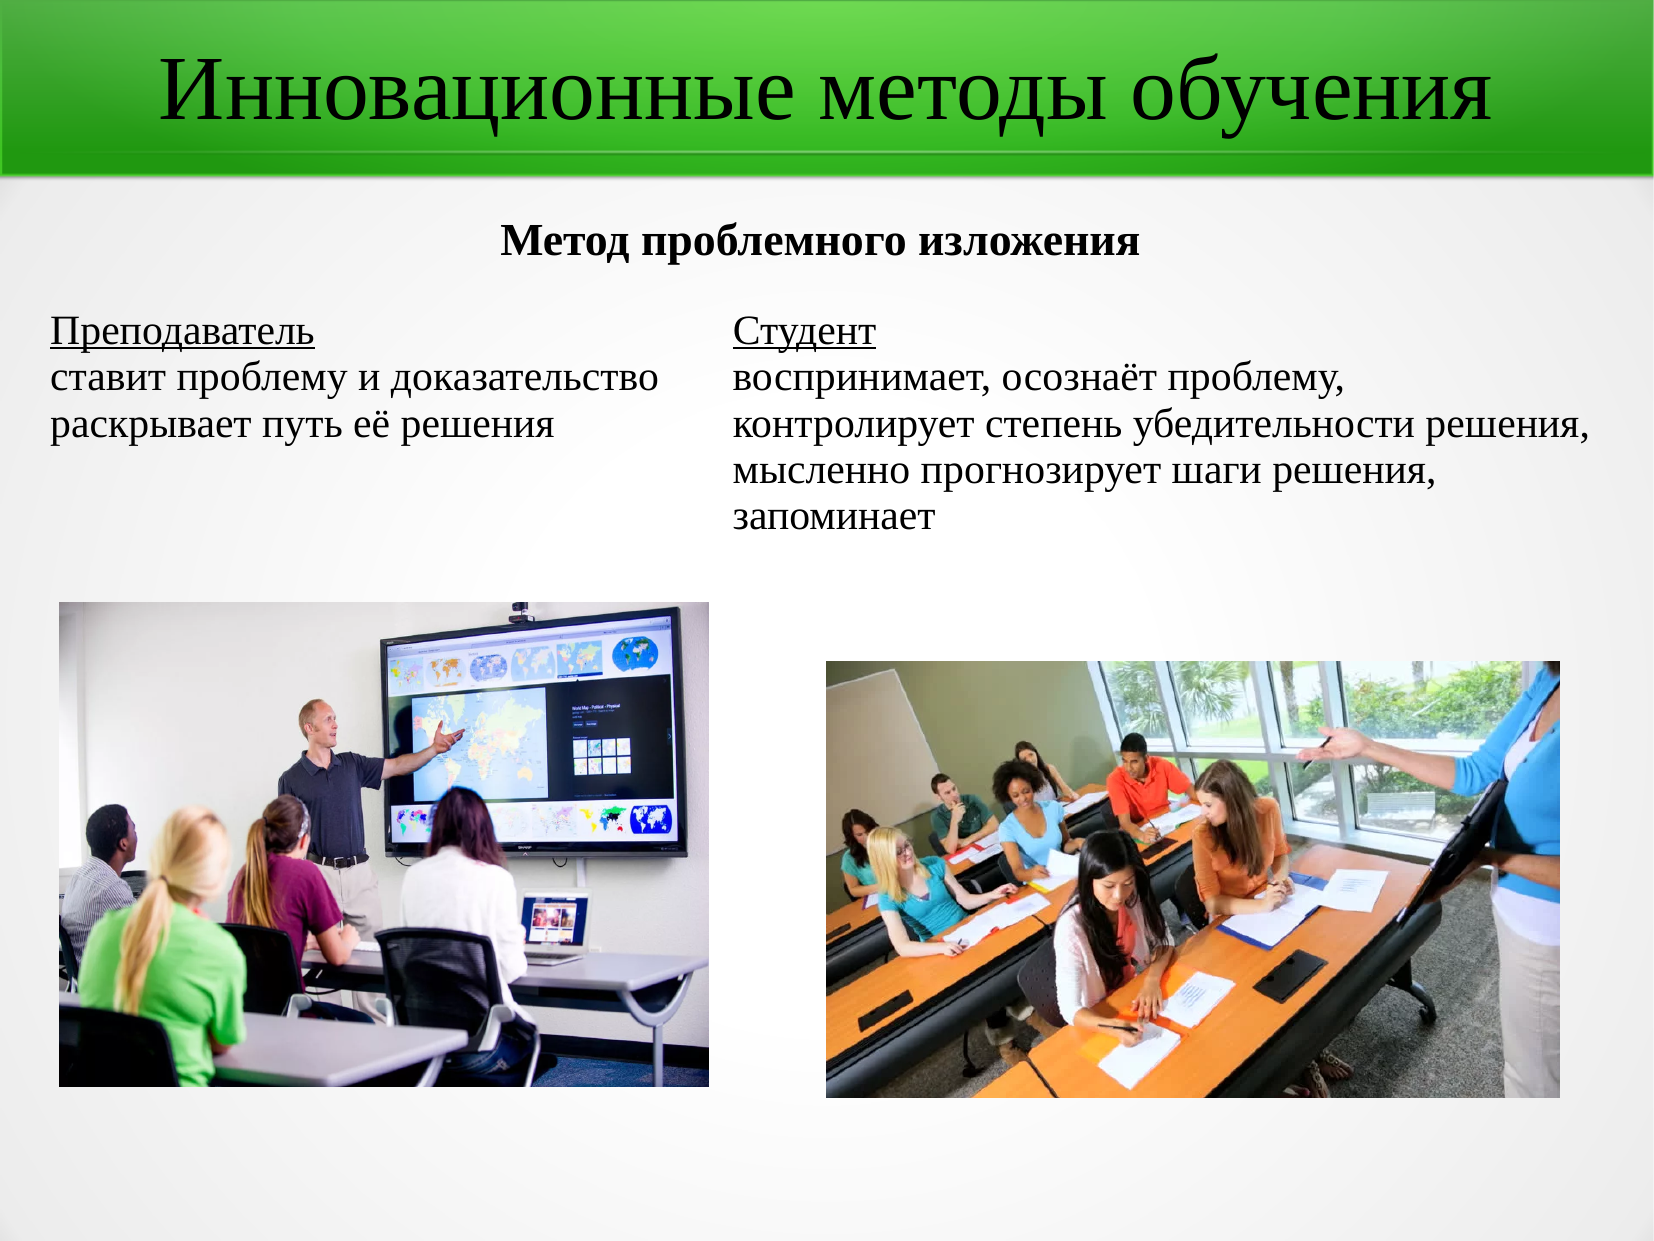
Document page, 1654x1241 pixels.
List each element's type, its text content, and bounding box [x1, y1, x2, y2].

picture [59, 602, 709, 1087]
picture [826, 661, 1560, 1098]
text_box Метод проблемного изложения Преподаватель Студент ставит проблему и доказательство воспринимает, осознаёт проблему, раскрывает путь её решения контролирует степень убедительности решения, мысленно прогнозирует шаги решения, запоминает [35, 207, 1607, 593]
title Инновационные методы обучения [82, 0, 1571, 207]
